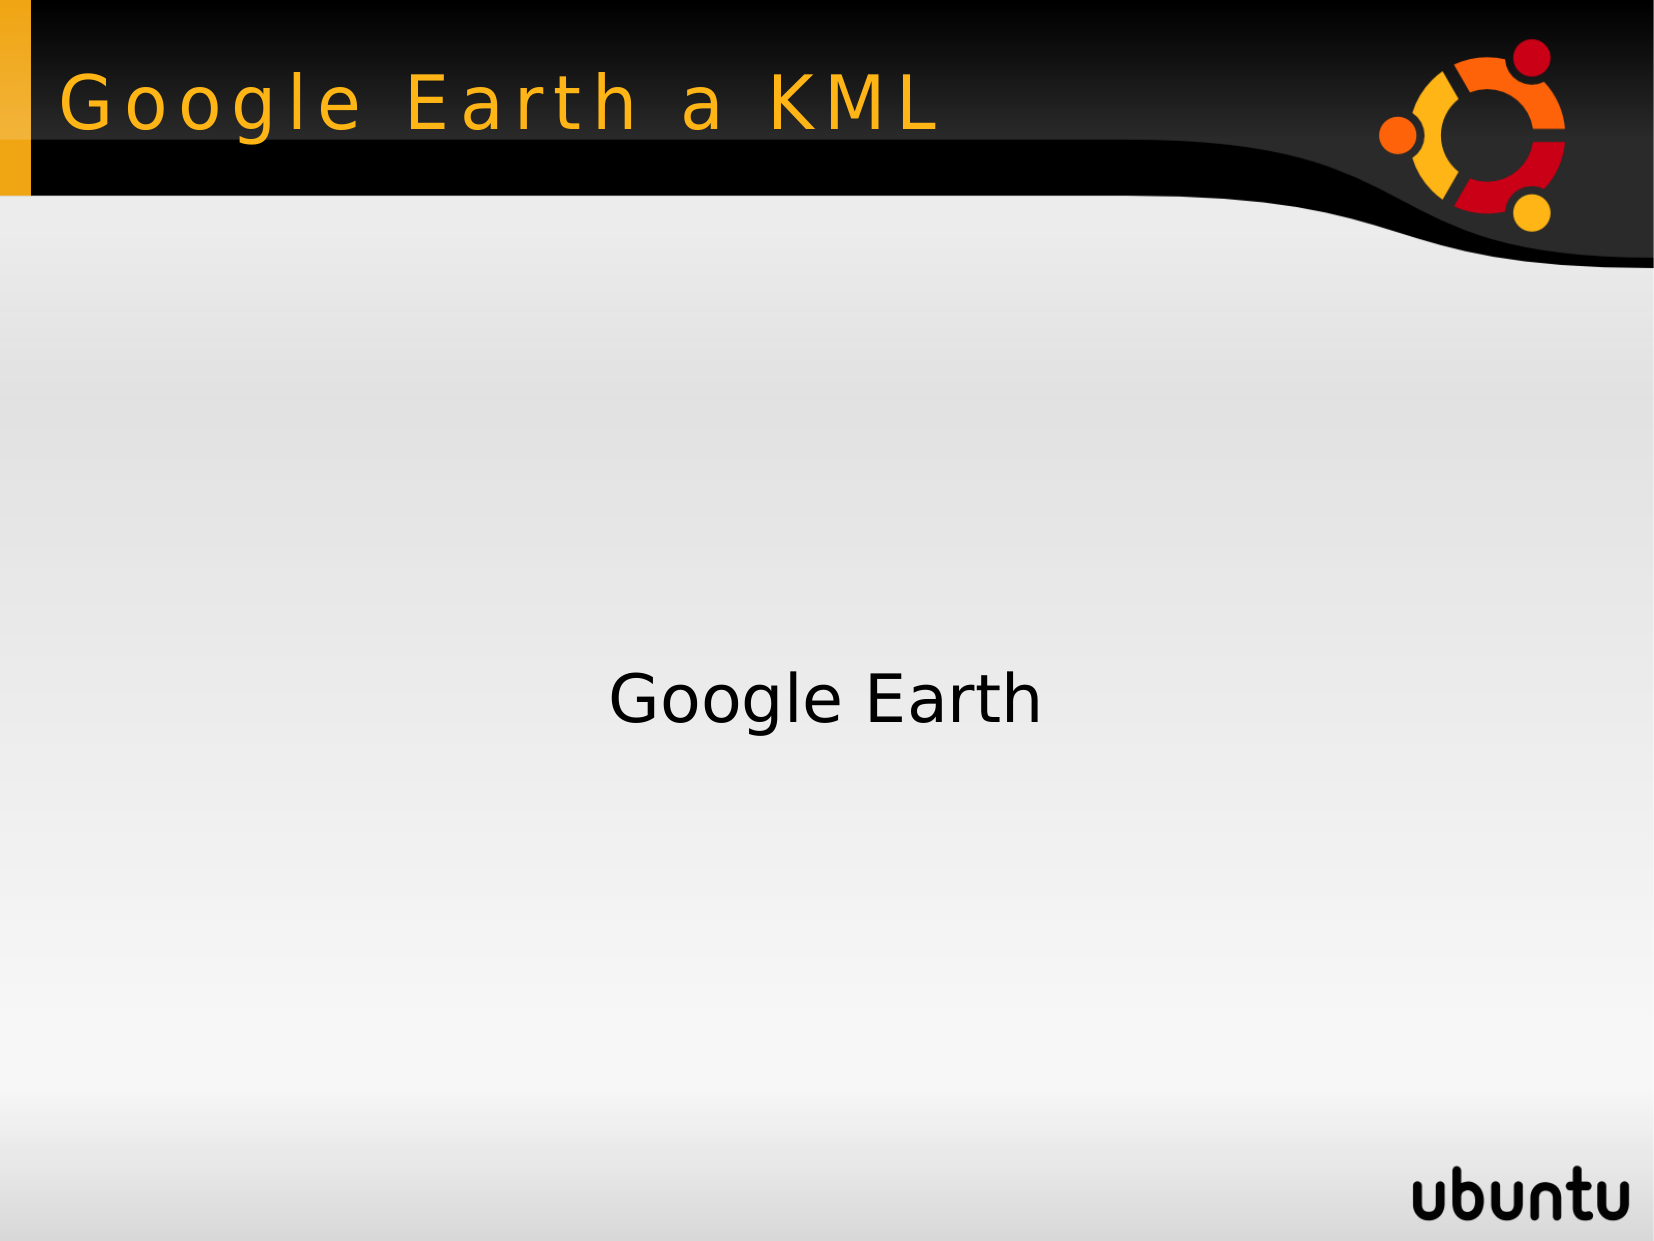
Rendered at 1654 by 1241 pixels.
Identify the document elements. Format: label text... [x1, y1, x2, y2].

subtitle Google Earth [82, 290, 1571, 1109]
picture [0, 0, 1654, 1241]
title Google Earth a KML [59, 29, 1270, 178]
